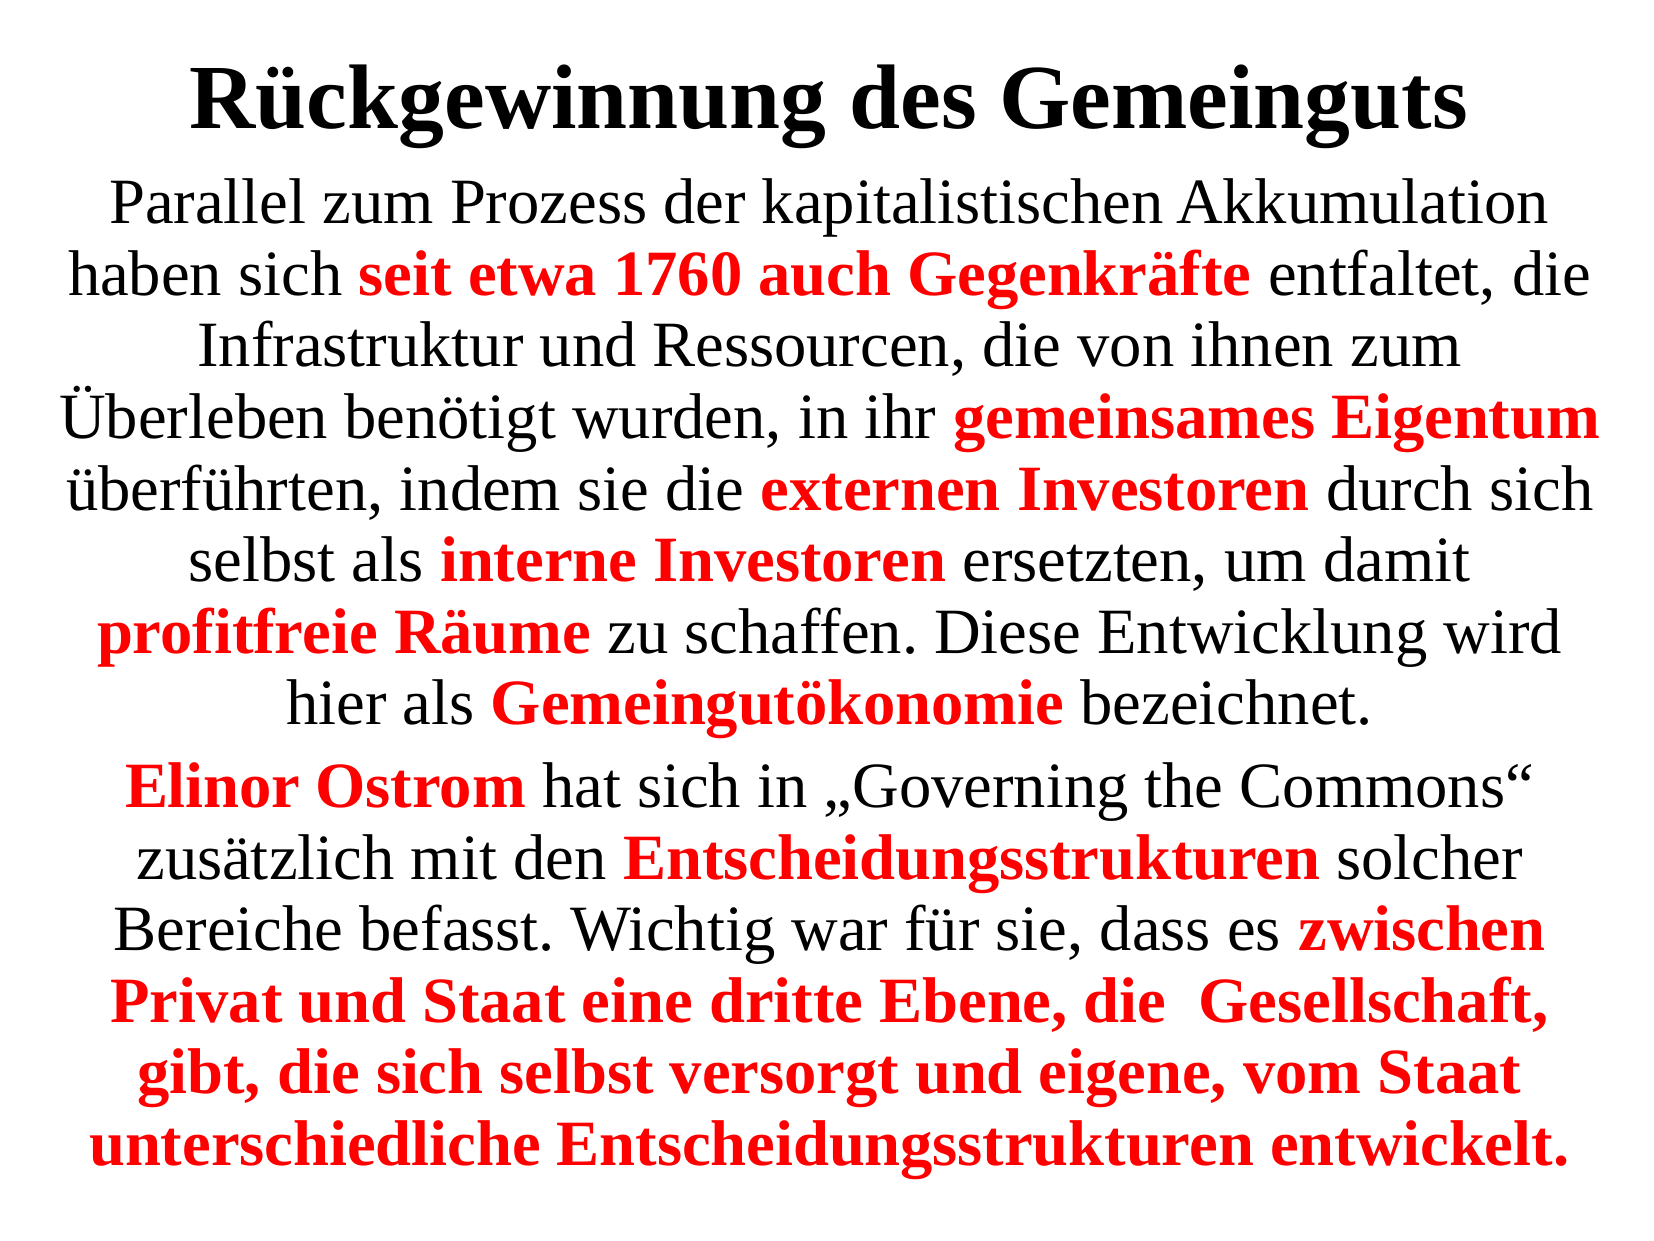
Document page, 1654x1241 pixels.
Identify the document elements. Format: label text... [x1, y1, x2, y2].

text_box Rückgewinnung des Gemeinguts Parallel zum Prozess der kapitalistischen Akkumulation haben sich seit etwa 1760 auch Gegenkräfte entfaltet, die Infrastruktur und Ressourcen, die von ihnen zum Überleben benötigt wurden, in ihr gemeinsames Eigentum überführten, indem sie die externen Investoren durch sich selbst als interne Investoren ersetzten, um damit profitfreie Räume zu schaffen. Diese Entwicklung wird hier als Gemeingutökonomie bezeichnet. Elinor Ostrom hat sich in „Governing the Commons“ zusätzlich mit den Entscheidungsstrukturen solcher Bereiche befasst. Wichtig war für sie, dass es zwischen Privat und Staat eine dritte Ebene, die Gesellschaft, gibt, die sich selbst versorgt und eigene, vom Staat unterschiedliche Entscheidungsstrukturen entwickelt. [44, 39, 1617, 1241]
